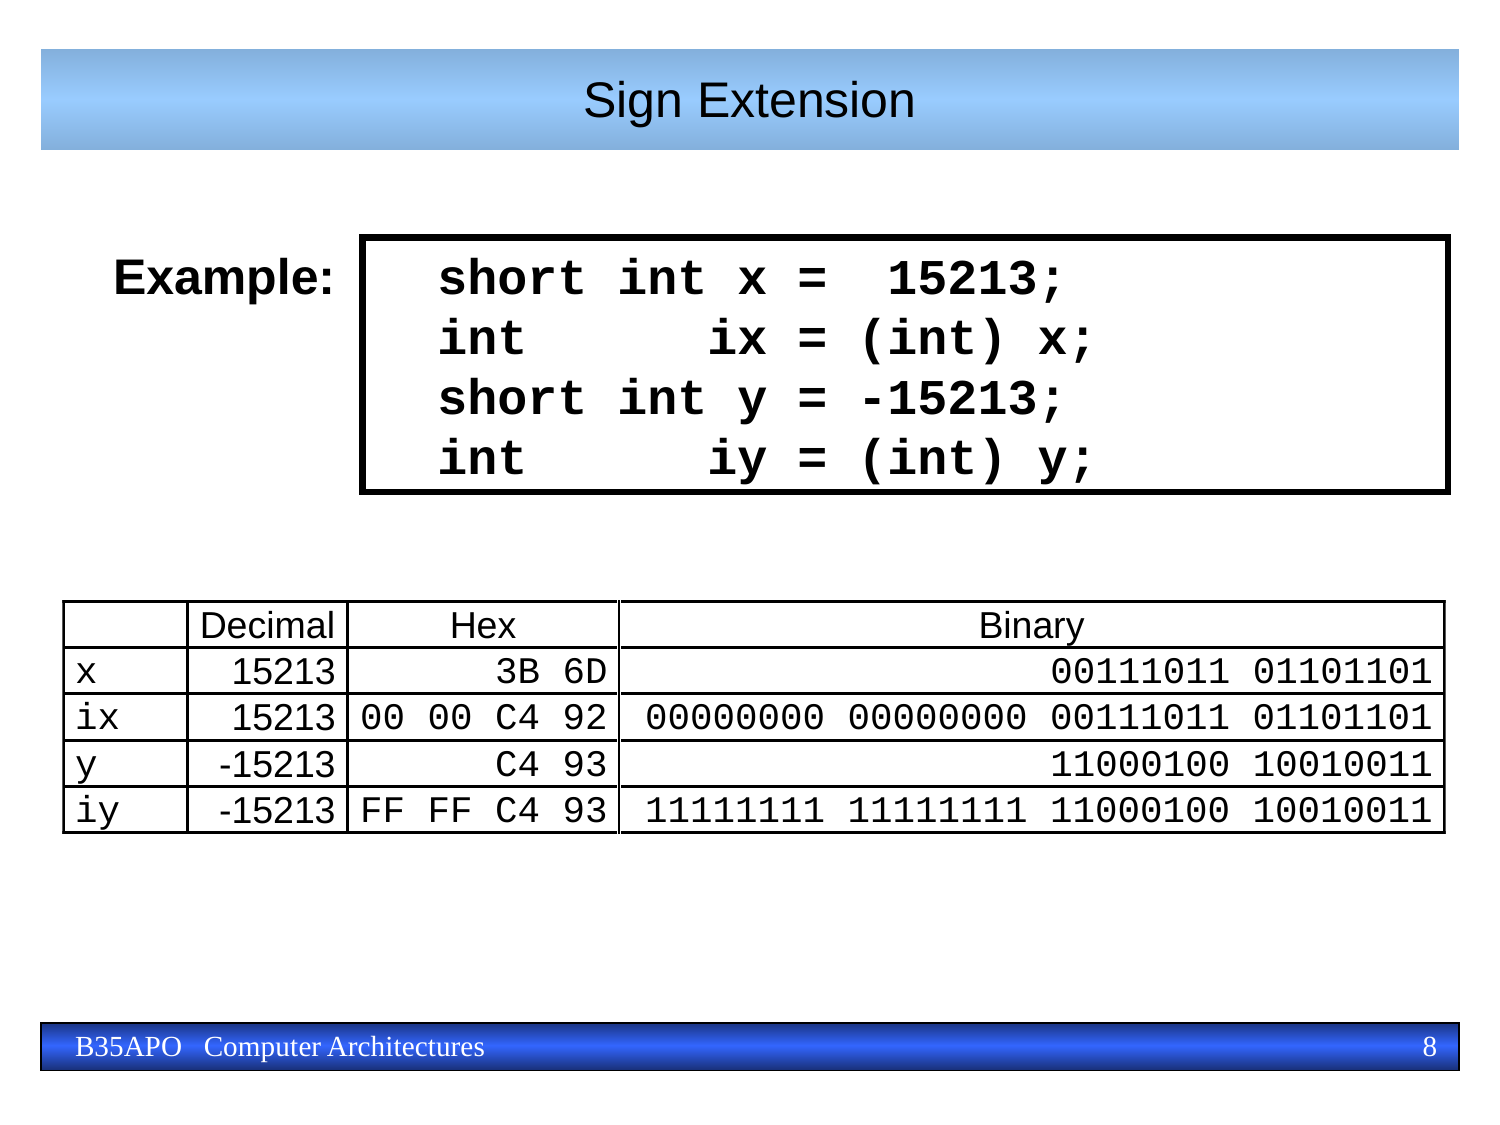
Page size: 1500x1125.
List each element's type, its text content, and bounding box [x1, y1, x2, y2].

title Sign Extension [41, 49, 1459, 150]
text_box short int x = 15213; int ix = (int) x; short int y = -15213; int iy = (int) y; [362, 237, 1448, 493]
picture [62, 600, 1446, 859]
text_box Example: [98, 237, 350, 313]
